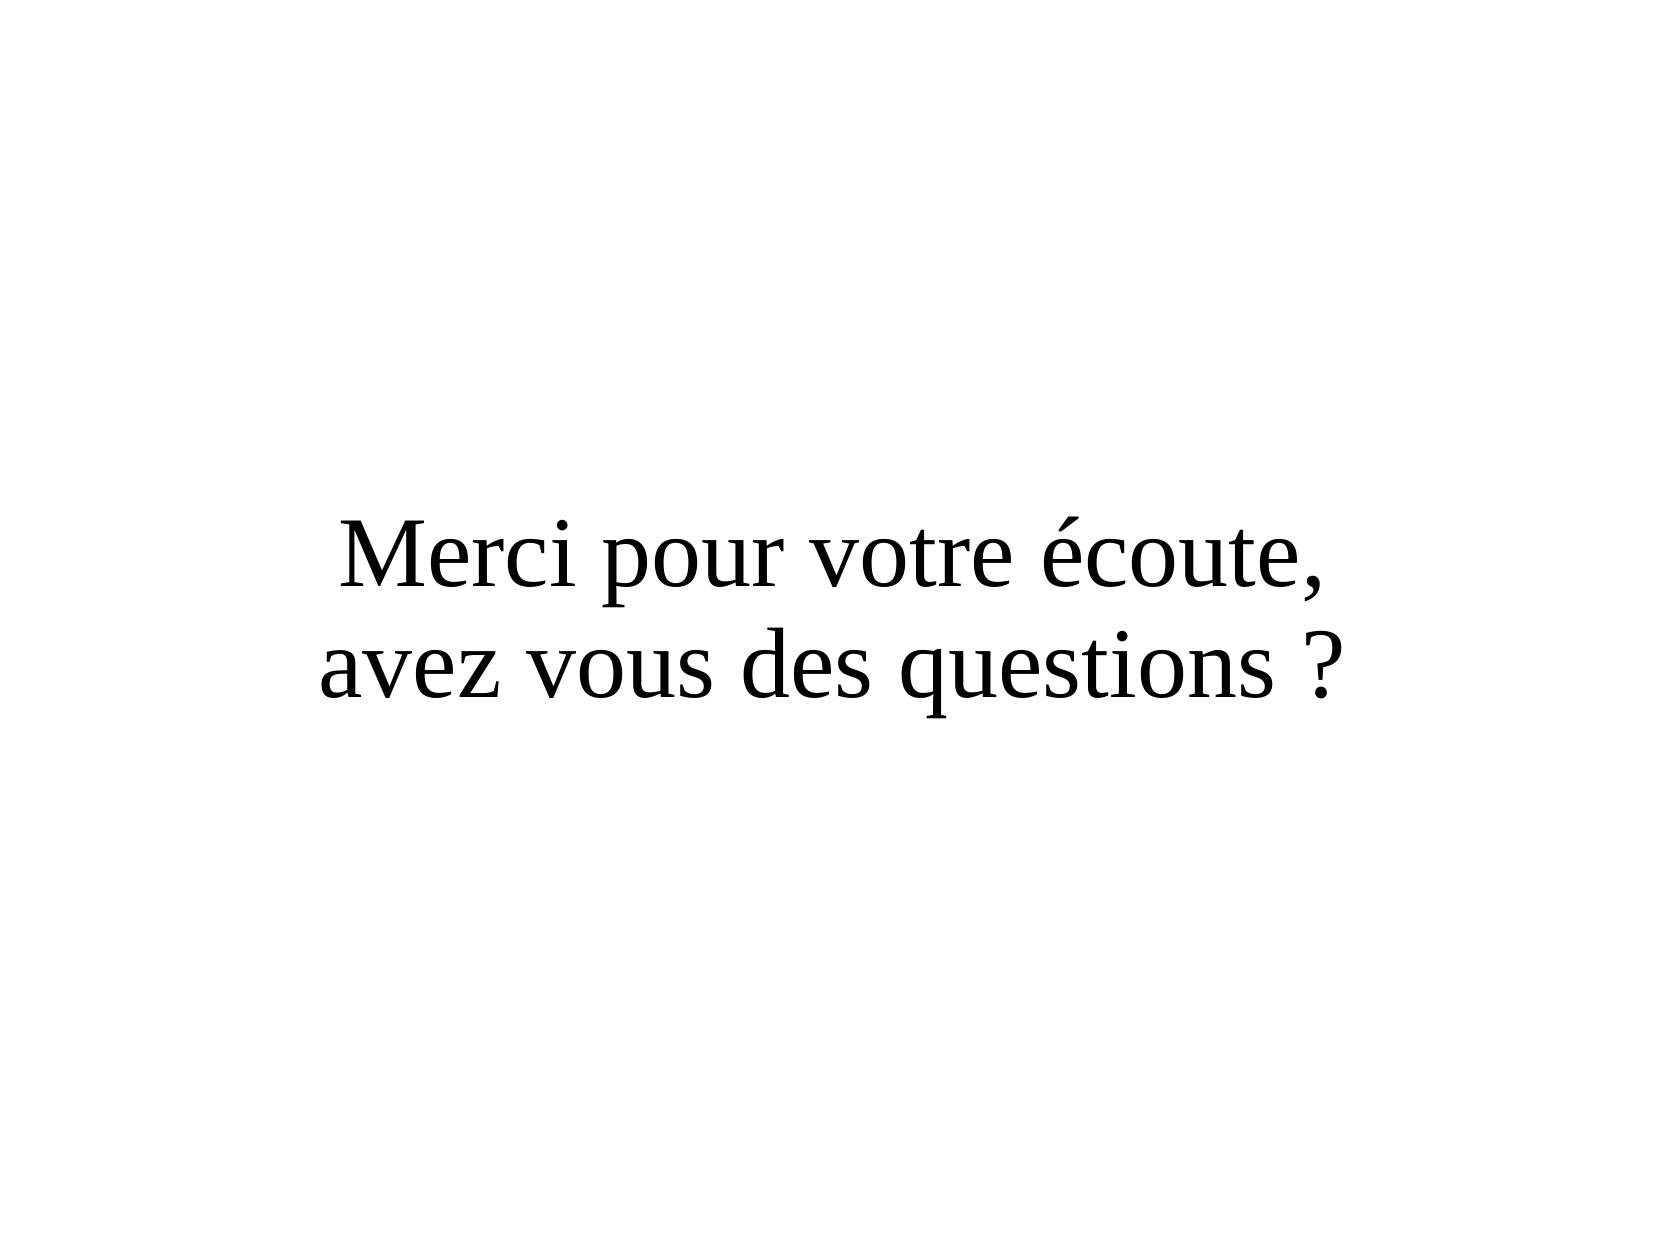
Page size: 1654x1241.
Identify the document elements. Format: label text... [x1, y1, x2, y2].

subtitle Merci pour votre écoute, avez vous des questions ? [59, 35, 1607, 1182]
